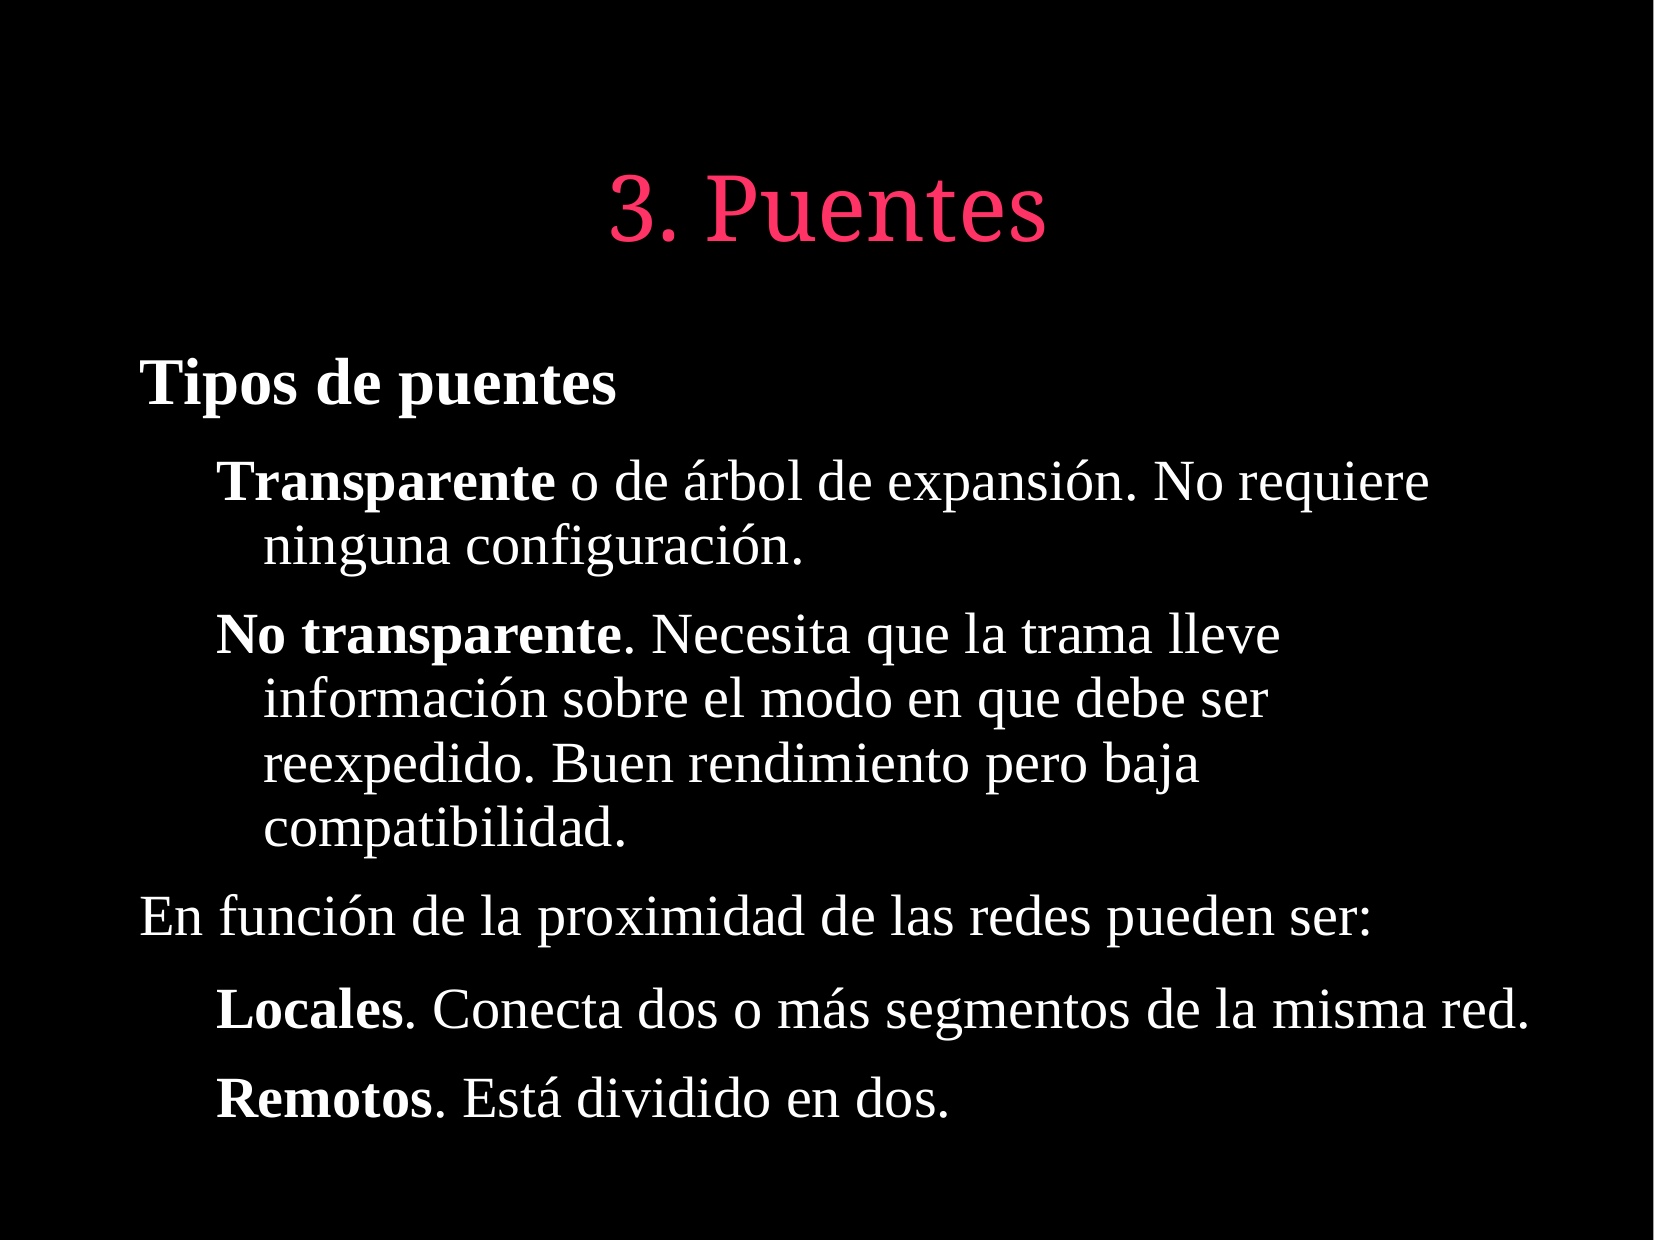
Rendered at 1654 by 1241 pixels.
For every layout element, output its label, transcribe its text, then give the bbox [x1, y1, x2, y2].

list Tipos de puentes Transparente o de árbol de expansión. No requiere ninguna configuración. No transparente. Necesita que la trama lleve información sobre el modo en que debe ser reexpedido. Buen rendimiento pero baja compatibilidad. En función de la proximidad de las redes pueden ser: Locales. Conecta dos o más segmentos de la misma red. Remotos. Está dividido en dos. [121, 344, 1534, 1208]
title 3. Puentes [121, 102, 1534, 311]
